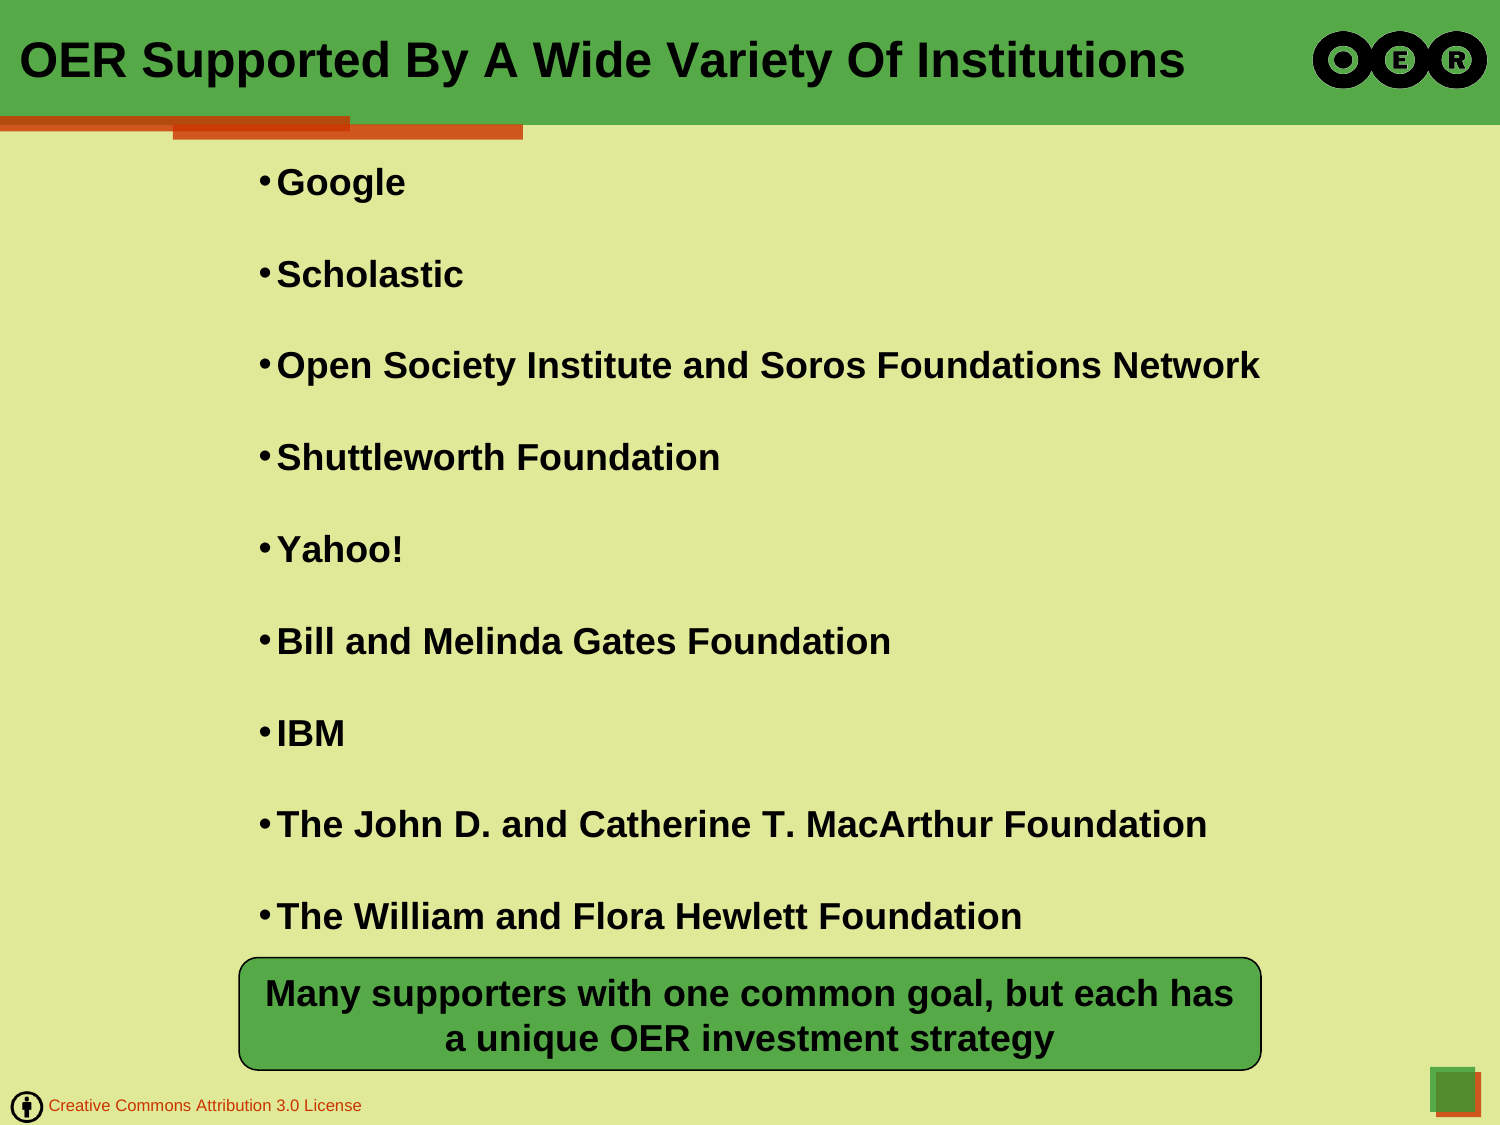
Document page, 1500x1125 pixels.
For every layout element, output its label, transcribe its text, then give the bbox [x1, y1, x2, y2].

text_box Google Scholastic Open Society Institute and Soros Foundations Network Shuttleworth Foundation Yahoo! Bill and Melinda Gates Foundation IBM The John D. and Catherine T. MacArthur Foundation The William and Flora Hewlett Foundation [243, 149, 1463, 1037]
text_box OER Supported By A Wide Variety Of Institutions [4, 27, 1293, 97]
picture [7, 1088, 46, 1125]
picture [1306, 31, 1494, 94]
text_box Many supporters with one common goal, but each has a unique OER investment strategy [239, 957, 1262, 1071]
